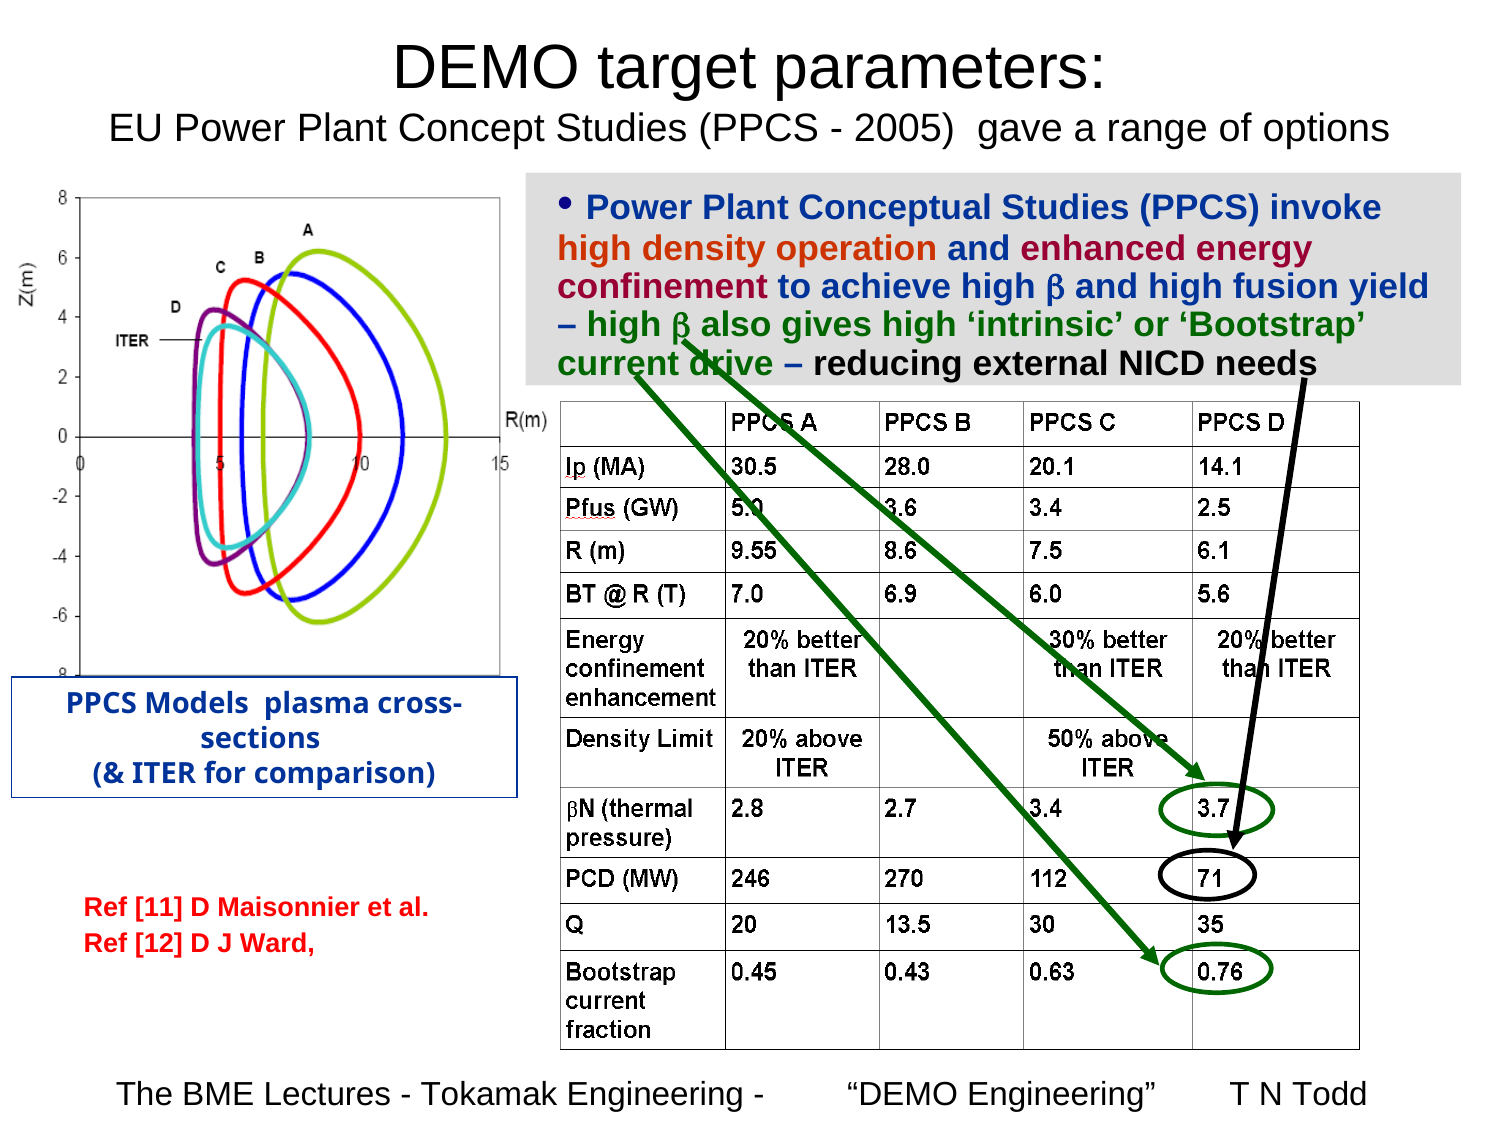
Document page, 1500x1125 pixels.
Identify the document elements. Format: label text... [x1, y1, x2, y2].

text_box PPCS Models plasma cross-sections (& ITER for comparison) [11, 677, 517, 798]
picture [11, 172, 1364, 1052]
picture [758, 398, 1298, 783]
picture [1240, 791, 1270, 830]
text_box Power Plant Conceptual Studies (PPCS) invoke high density operation and enhanced energy confinement to achieve high  and high fusion yield – high  also gives high ‘intrinsic’ or ‘Bootstrap’ current drive – reducing external NICD needs [525, 172, 1462, 386]
text_box Ref [11] D Maisonnier et al. Ref [12] D J Ward, [64, 881, 479, 965]
picture [1164, 787, 1238, 833]
picture [1165, 947, 1268, 990]
text_box DEMO target parameters: EU Power Plant Concept Studies (PPCS - 2005) gave a range of options [75, 7, 1426, 169]
